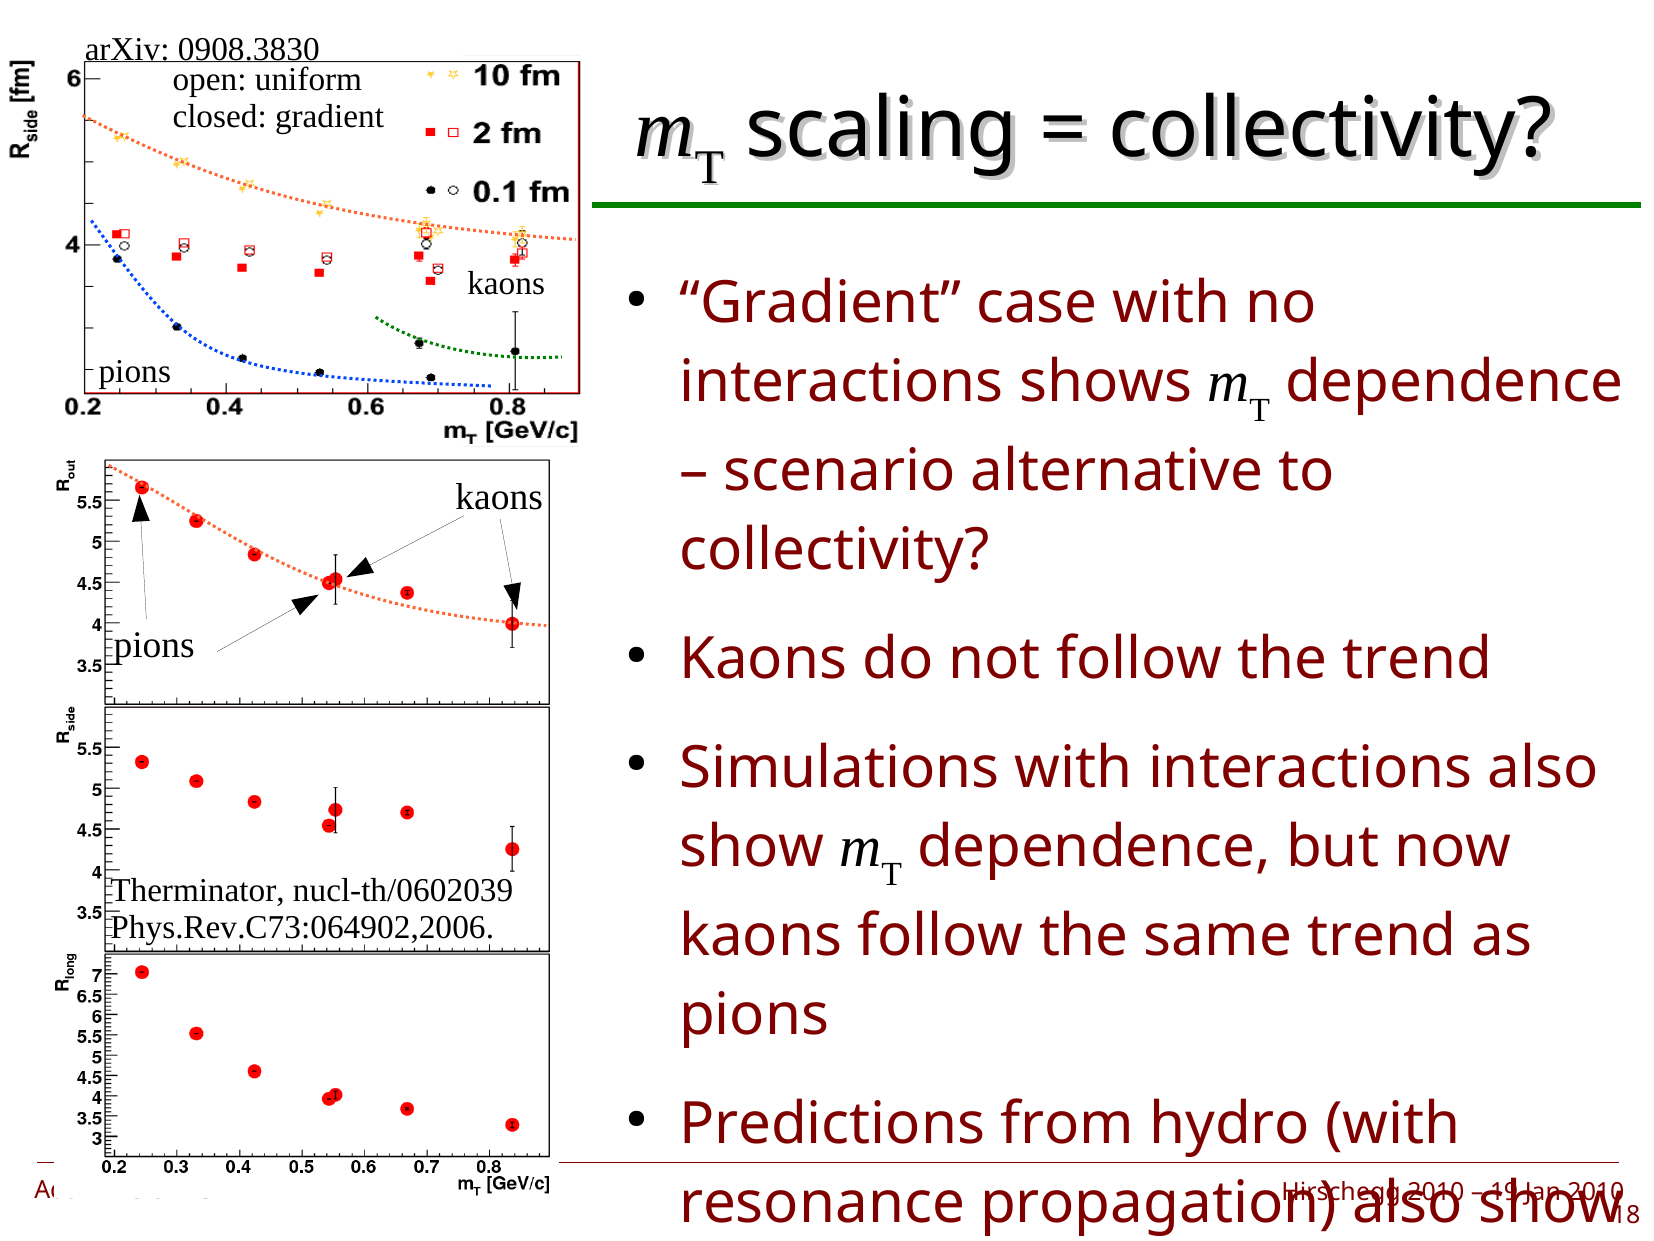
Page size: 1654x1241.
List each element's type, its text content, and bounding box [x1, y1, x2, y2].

text_box open: uniform closed: gradient [172, 60, 385, 135]
picture [54, 458, 559, 1198]
picture [1, 54, 592, 448]
title mT scaling = collectivity? [628, 27, 1559, 235]
text_box Therminator, nucl-th/0602039 Phys.Rev.C73:064902,2006. [110, 871, 604, 1008]
text_box kaons [467, 265, 564, 312]
text_box pions [113, 624, 196, 666]
text_box kaons [455, 476, 543, 518]
list “Gradient” case with no interactions shows mT dependence – scenario alternative to collectivity? Kaons do not follow the trend Simulations with interactions also show mT dependence, but now kaons follow the same trend as pions Predictions from hydro (with resonance propagation) also show common mT scaling [608, 260, 1653, 1195]
text_box pions [98, 352, 172, 390]
text_box arXiv: 0908.3830 [84, 30, 321, 68]
